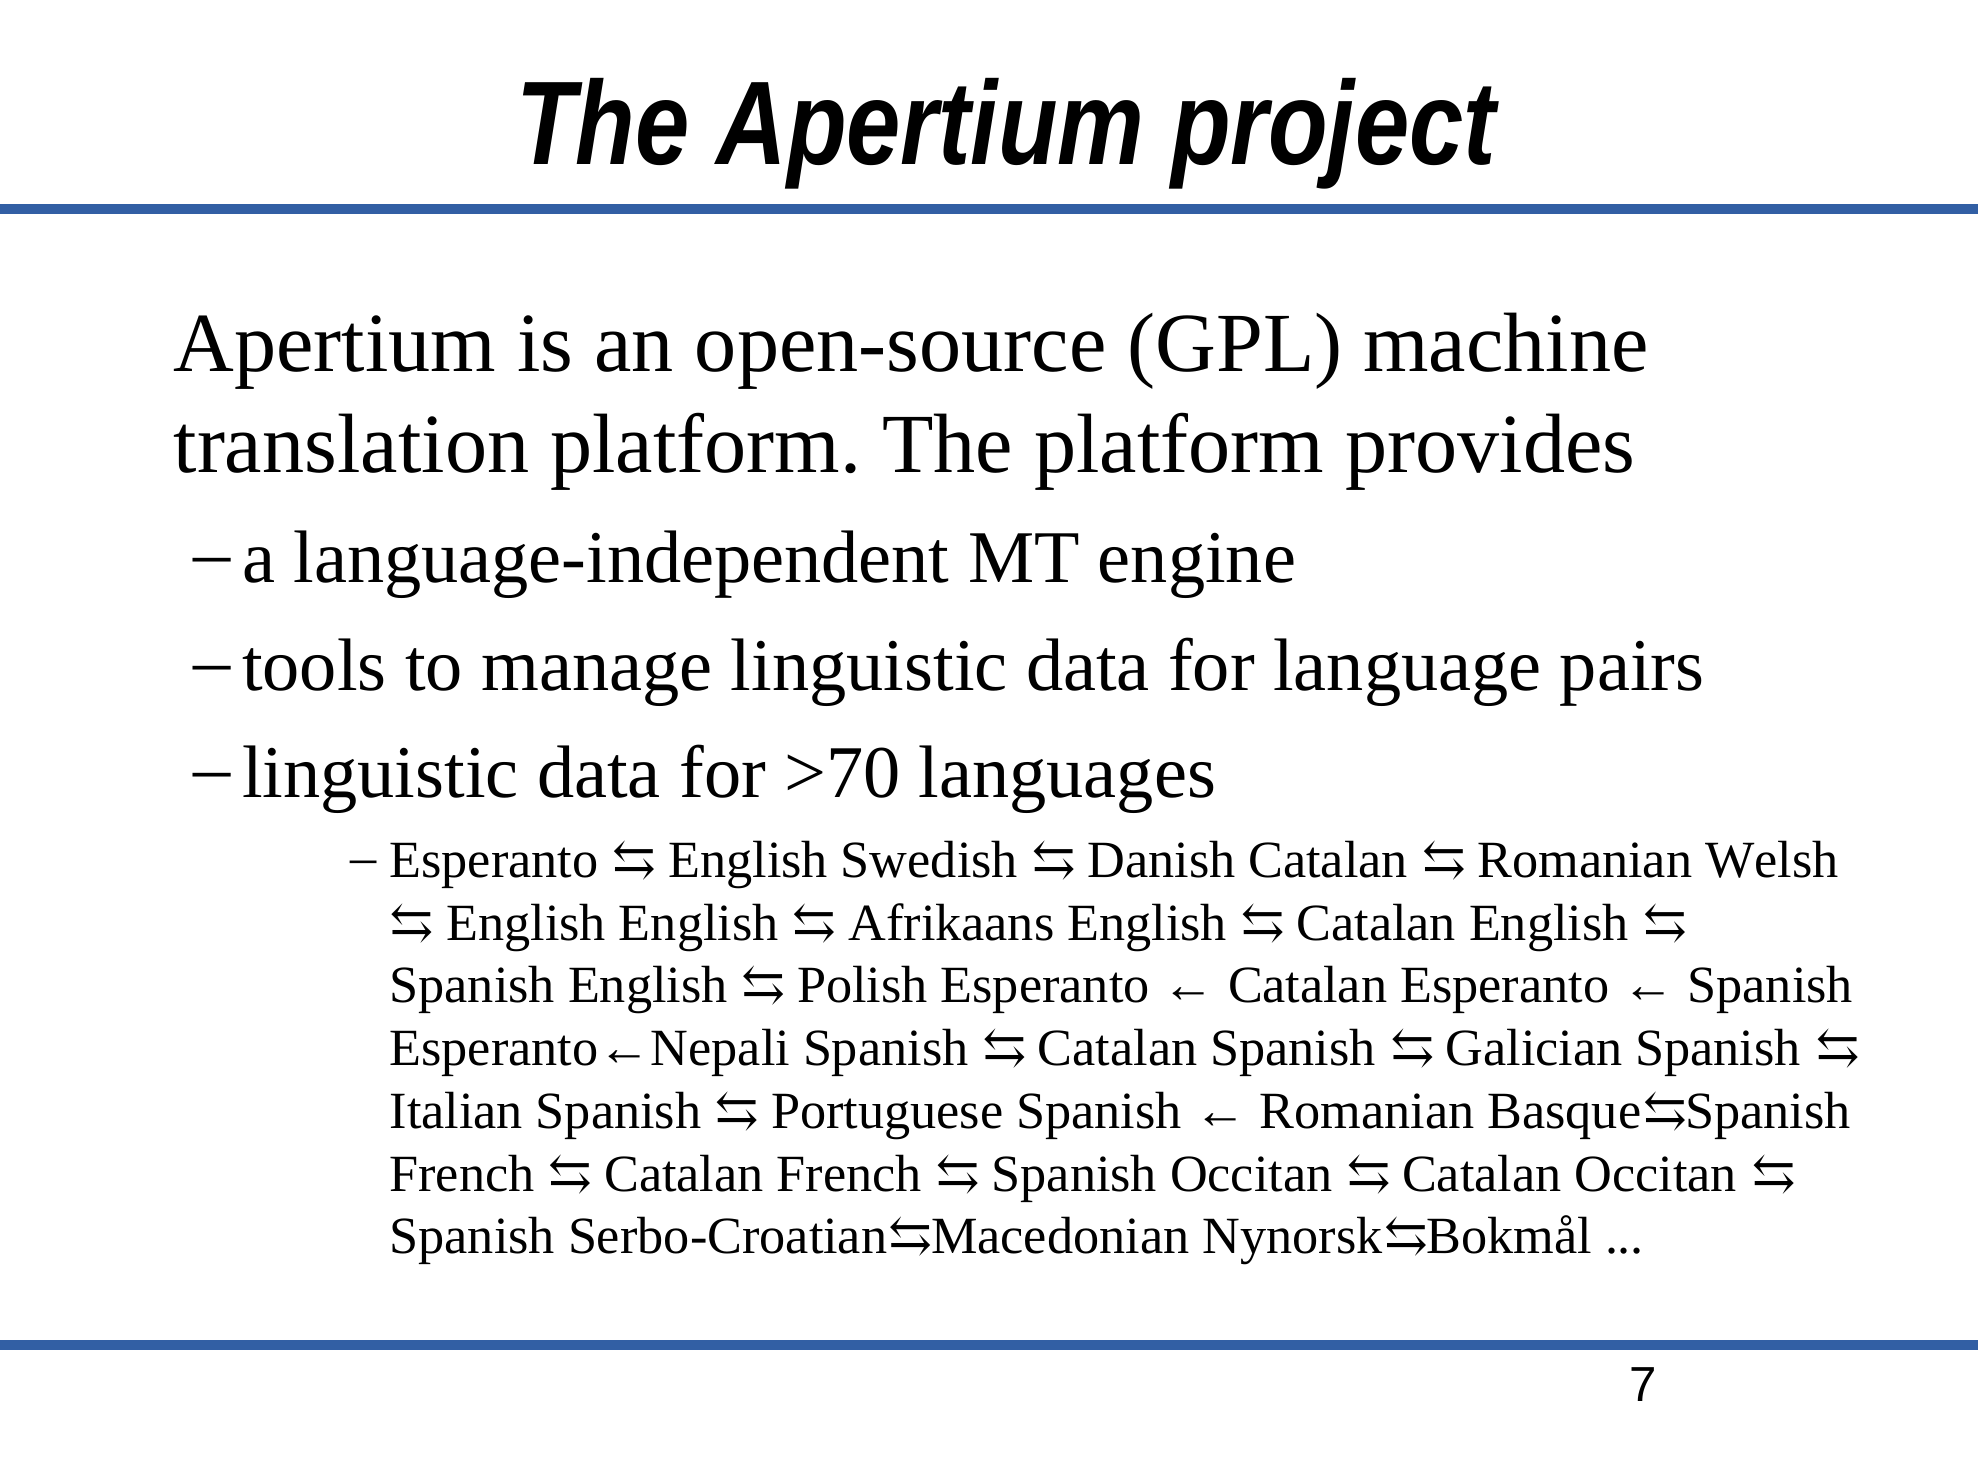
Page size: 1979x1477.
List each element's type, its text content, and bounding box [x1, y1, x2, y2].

title The Apertium project [0, 30, 1979, 203]
list Apertium is an open-source (GPL) machine translation platform. The platform provides a language-independent MT engine tools to manage linguistic data for language pairs linguistic data for >70 languages Esperanto ⇆ English Swedish ⇆ Danish Catalan ⇆ Romanian Welsh ⇆ English English ⇆ Afrikaans English ⇆ Catalan English ⇆ Spanish English ⇆ Polish Esperanto ← Catalan Esperanto ← Spanish Esperanto←Nepali Spanish ⇆ Catalan Spanish ⇆ Galician Spanish ⇆ Italian Spanish ⇆ Portuguese Spanish ← Romanian Basque⇆Spanish French ⇆ Catalan French ⇆ Spanish Occitan ⇆ Catalan Occitan ⇆ Spanish Serbo-Croatian⇆Macedonian Nynorsk⇆Bokmål ... [98, 279, 1880, 1415]
